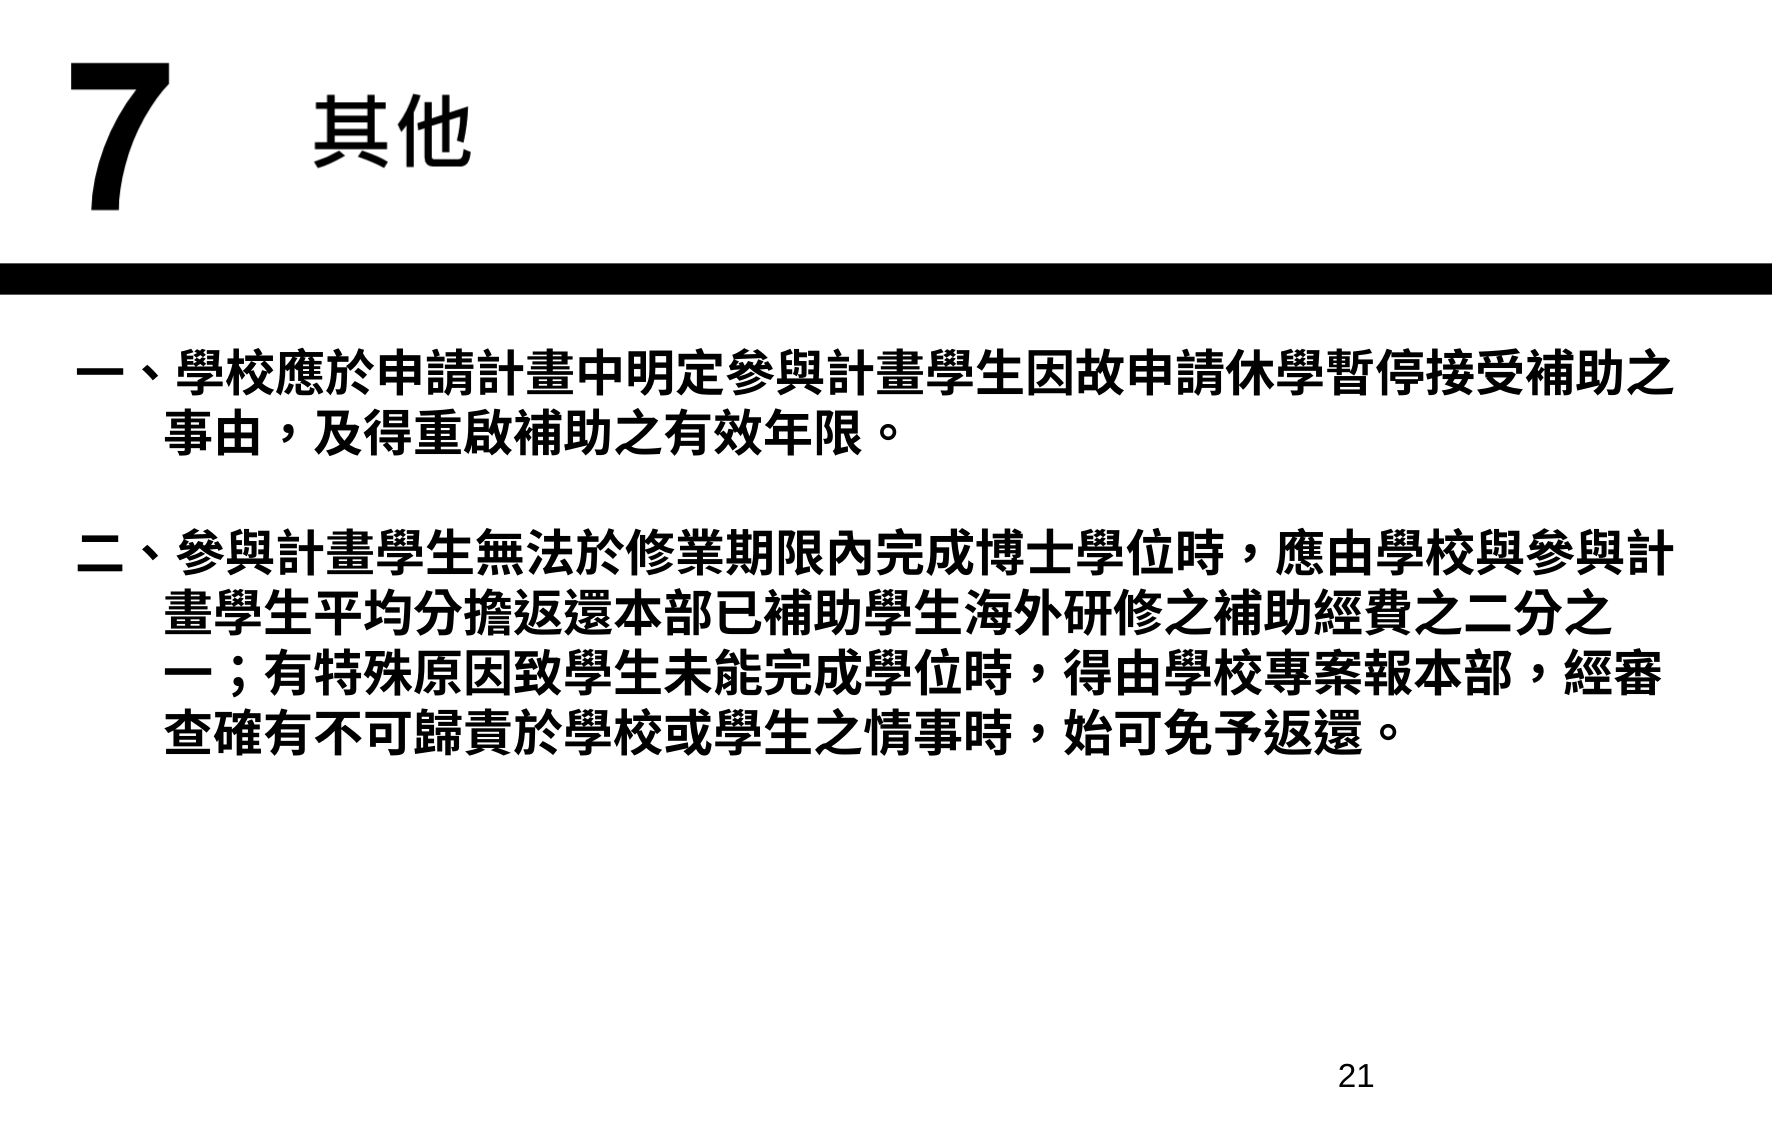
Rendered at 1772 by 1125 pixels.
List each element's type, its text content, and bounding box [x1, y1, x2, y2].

text_box 21 [1322, 1046, 1737, 1125]
picture [47, 0, 541, 384]
text_box 一、學校應於申請計畫中明定參與計畫學生因故申請休學暫停接受補助之事由，及得重啟補助之有效年限。 二、參與計畫學生無法於修業期限內完成博士學位時，應由學校與參與計畫學生平均分擔返還本部已補助學生海外研修之補助經費之二分之一；有特殊原因致學生未能完成學位時，得由學校專案報本部，經審查確有不可歸責於學校或學生之情事時，始可免予返還。 [61, 334, 1726, 829]
